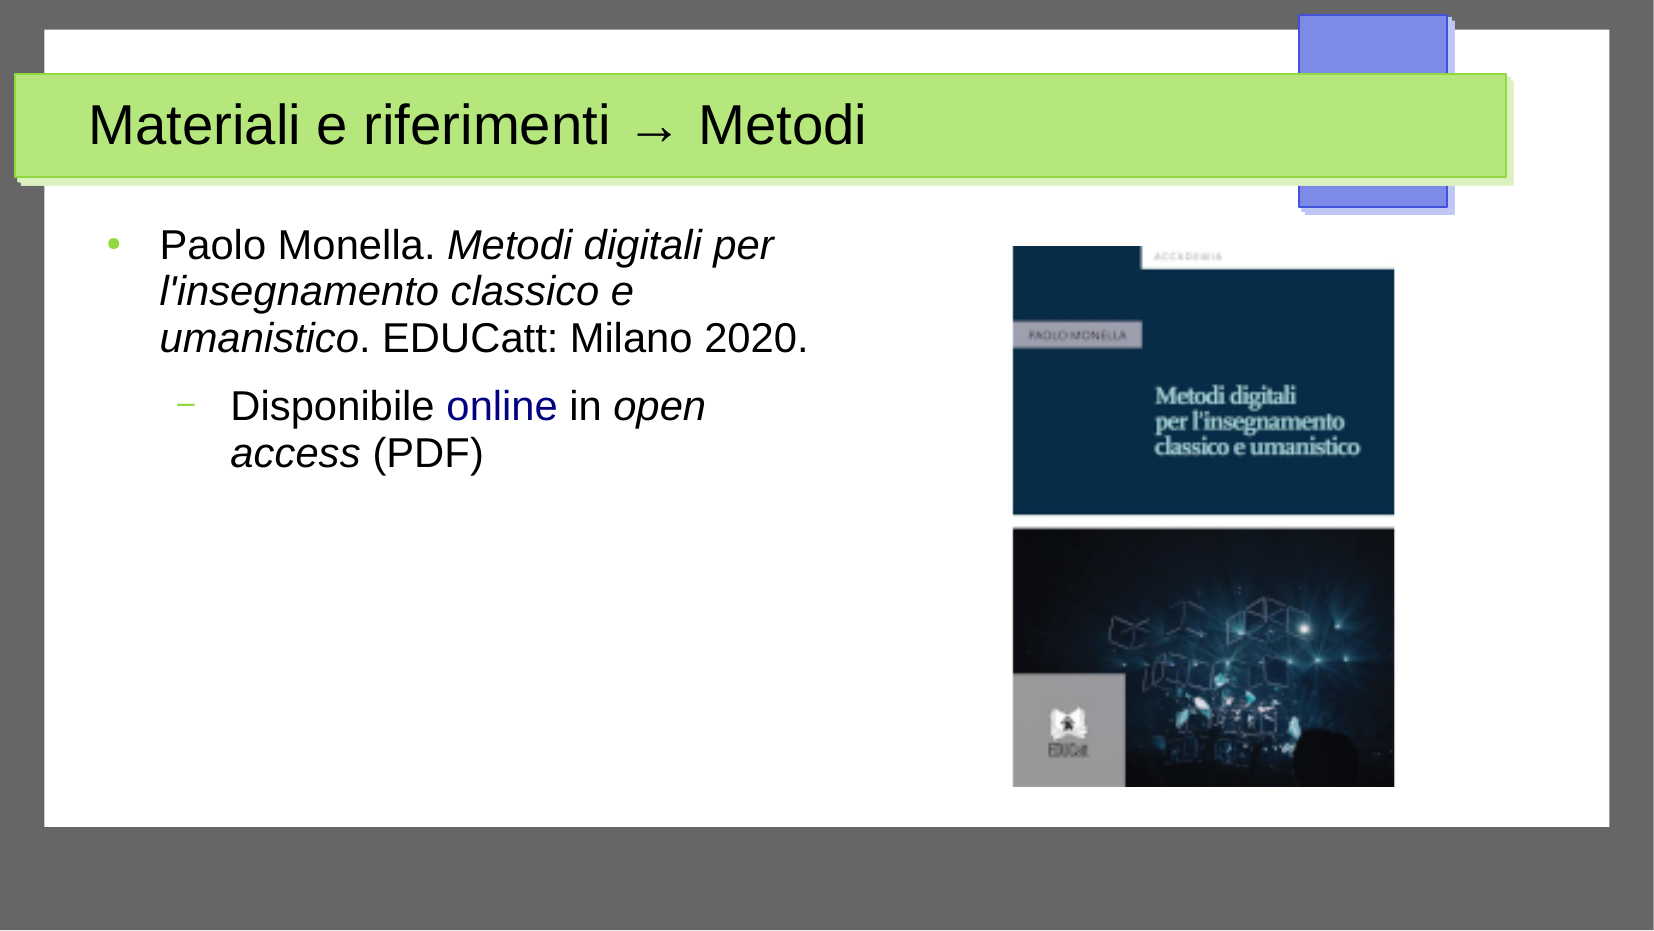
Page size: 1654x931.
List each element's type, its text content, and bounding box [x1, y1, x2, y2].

picture [845, 246, 1566, 787]
list Paolo Monella. Metodi digitali per l'insegnamento classico e umanistico. EDUCatt: Milano 2020. Disponibile online in open access (PDF) [88, 221, 810, 813]
title Materiali e riferimenti → Metodi [88, 73, 1506, 178]
